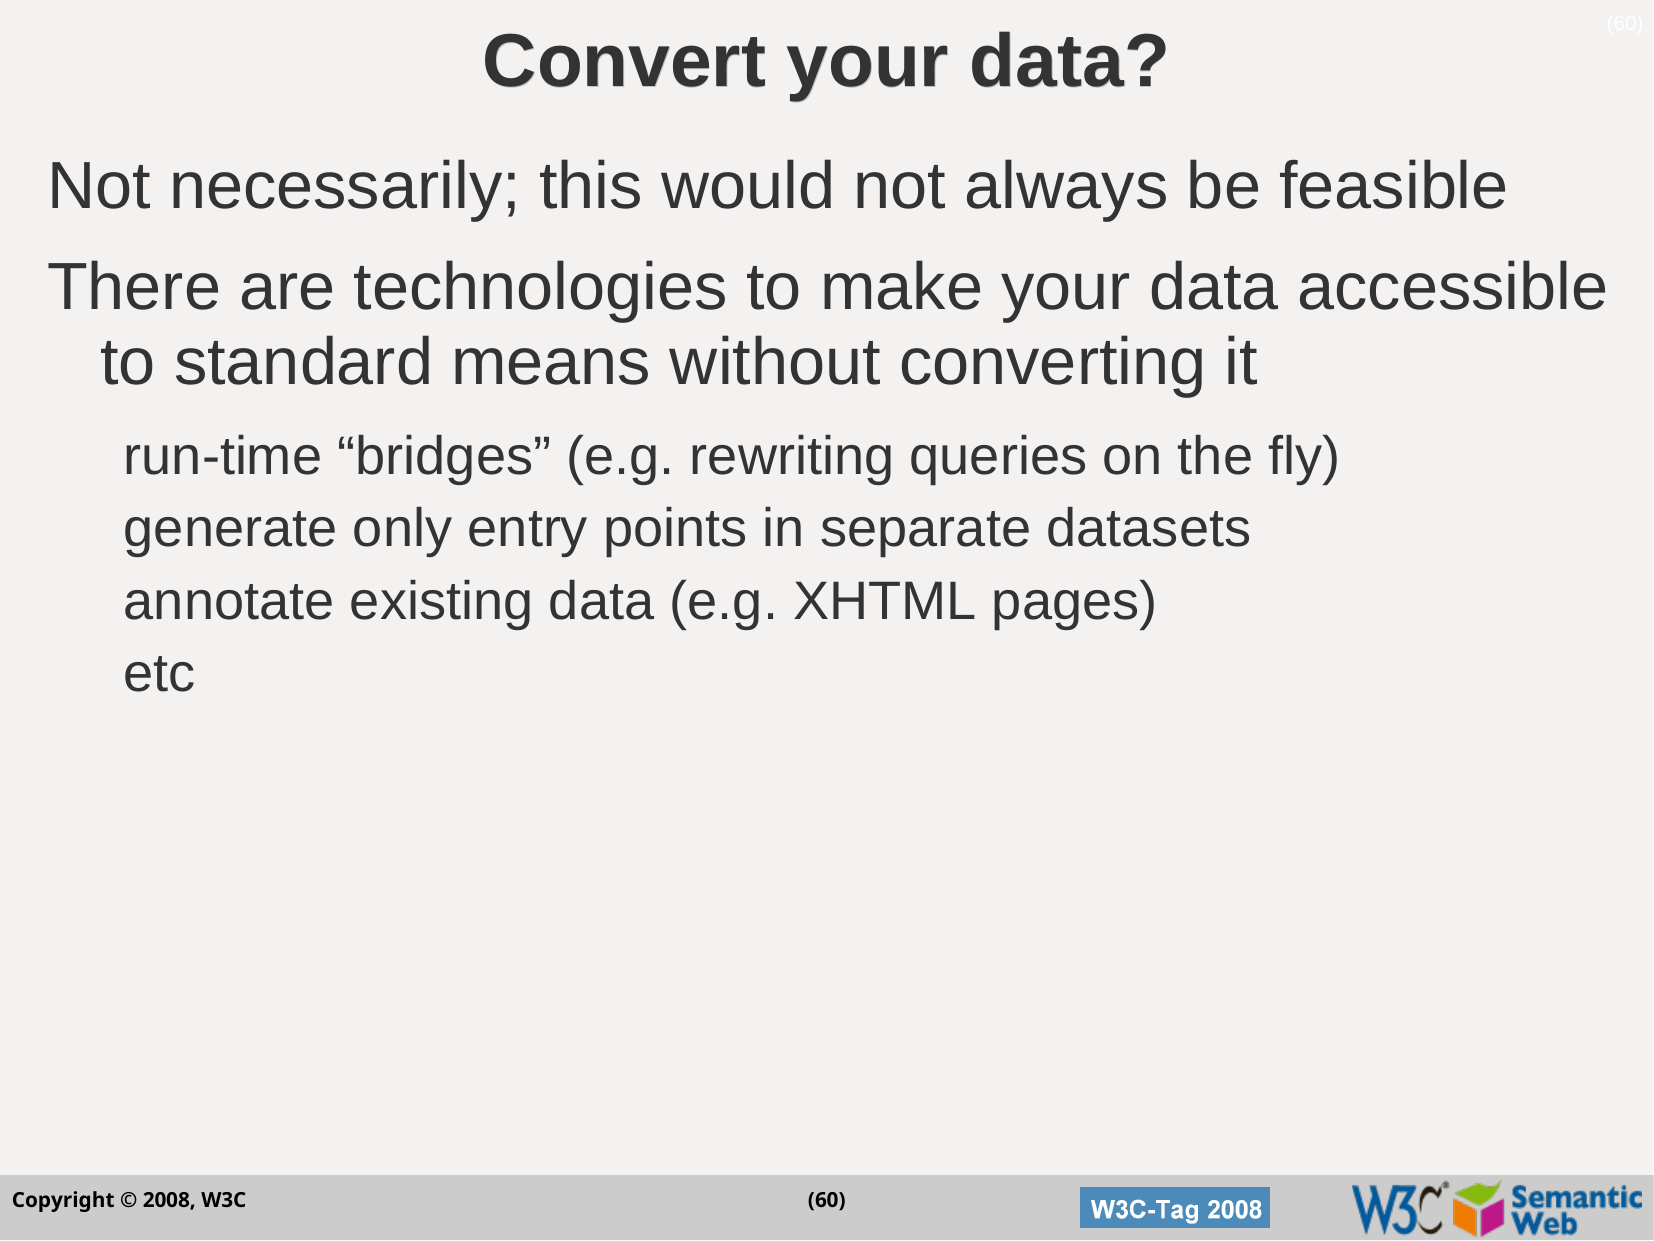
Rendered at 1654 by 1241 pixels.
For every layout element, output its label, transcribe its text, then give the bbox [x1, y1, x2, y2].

list Not necessarily; this would not always be feasible There are technologies to make your data accessible to standard means without converting it run-time “bridges” (e.g. rewriting queries on the fly) generate only entry points in separate datasets annotate existing data (e.g. XHTML pages) etc [29, 147, 1624, 1134]
picture [1080, 1187, 1270, 1228]
picture [1352, 1178, 1642, 1237]
title Convert your data? [0, 0, 1654, 119]
